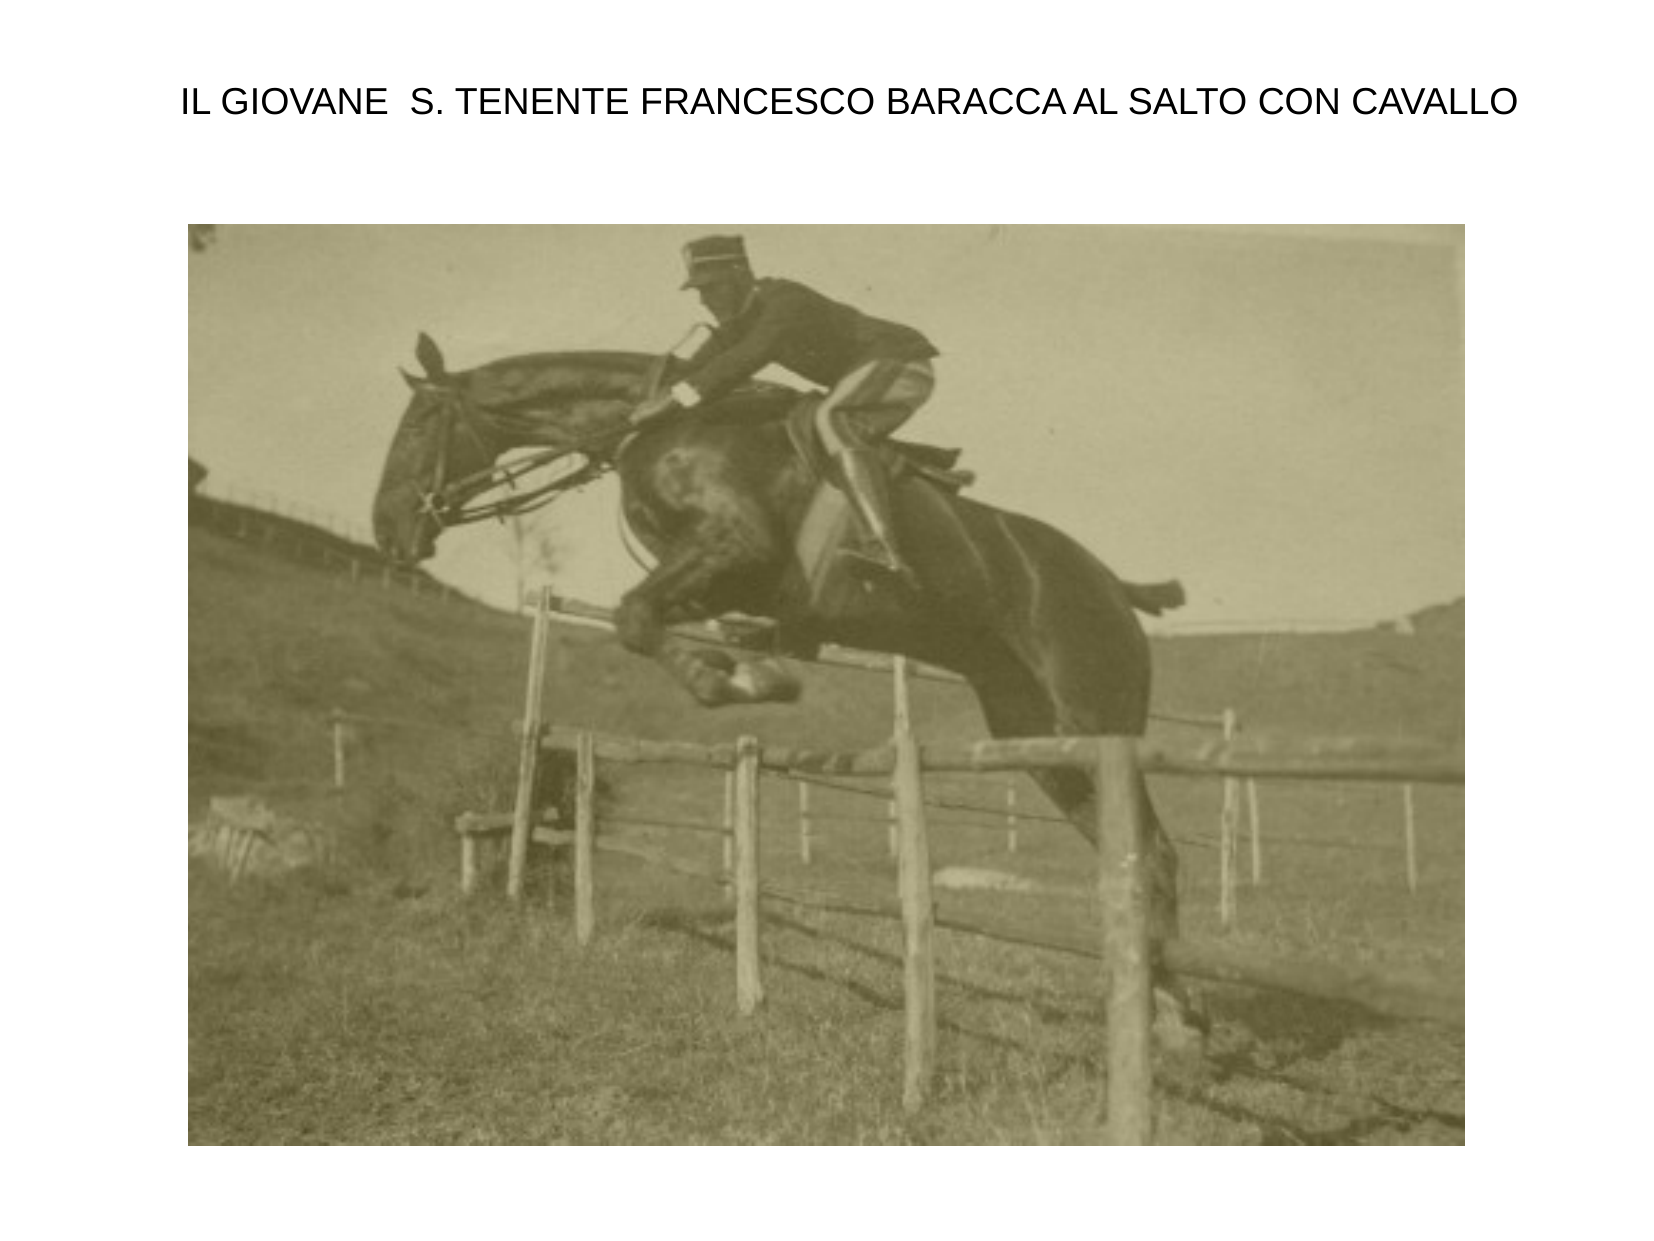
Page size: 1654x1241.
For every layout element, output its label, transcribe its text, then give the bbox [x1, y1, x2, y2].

picture [188, 224, 1465, 1146]
text_box IL GIOVANE S. TENENTE FRANCESCO BARACCA AL SALTO CON CAVALLO [165, 73, 1536, 131]
